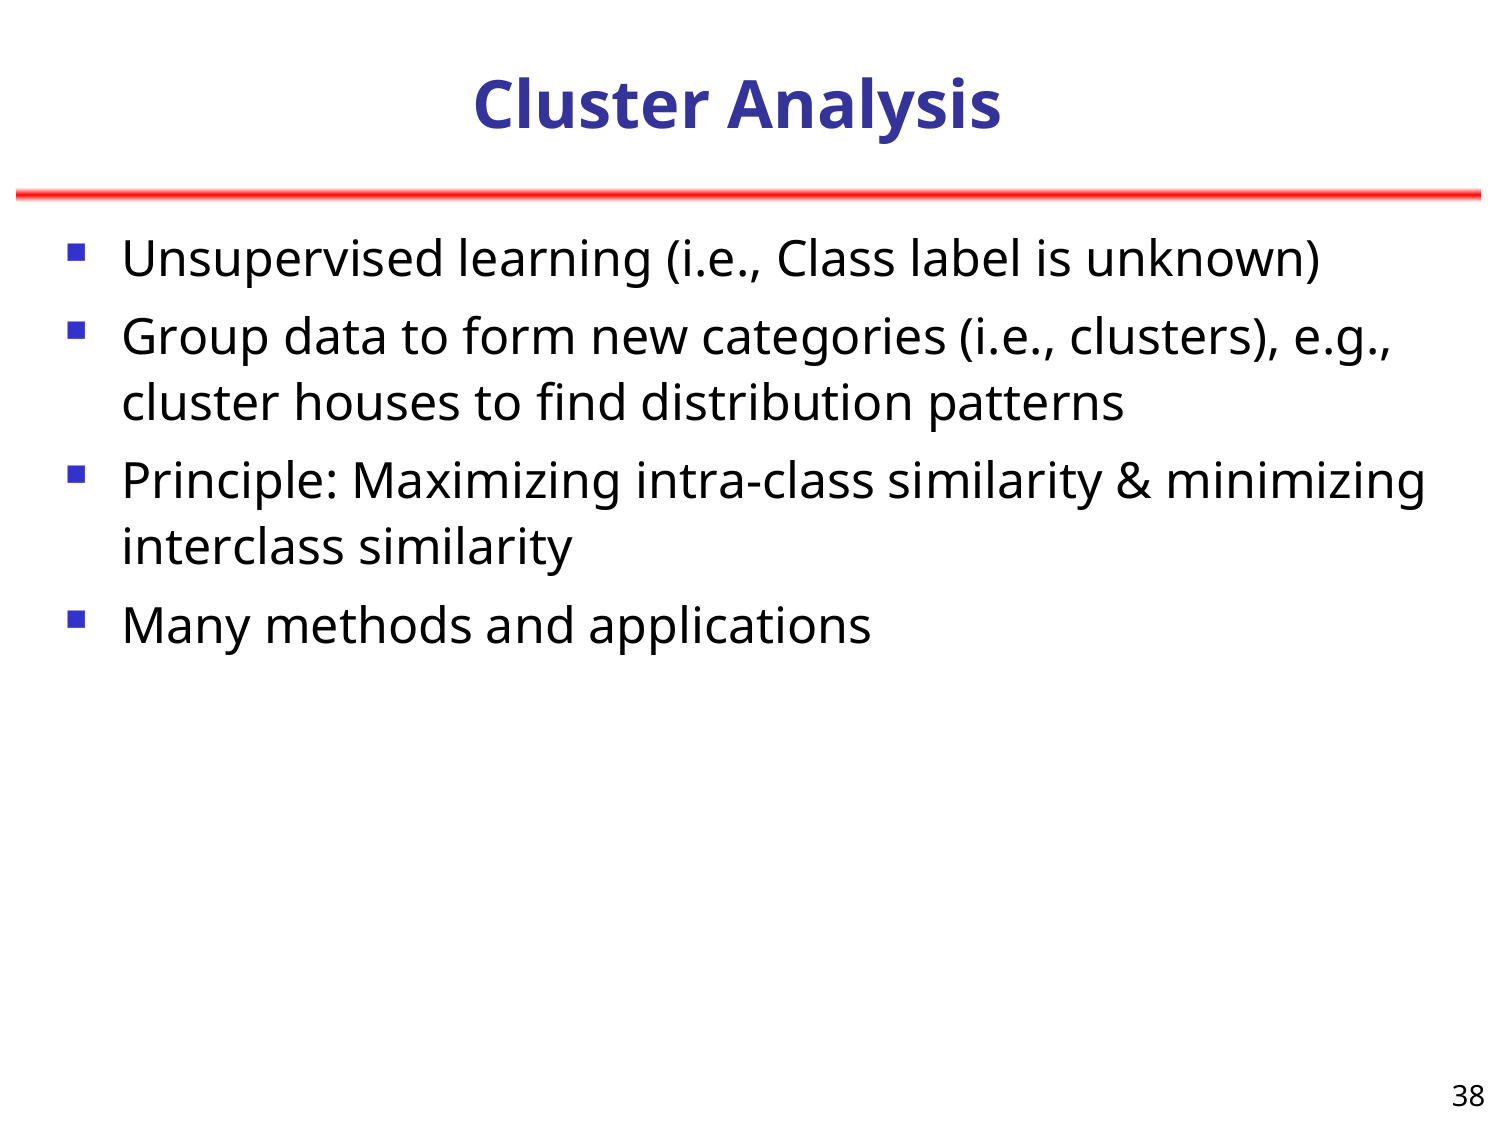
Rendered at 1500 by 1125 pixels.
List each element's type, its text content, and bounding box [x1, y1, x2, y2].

title Cluster Analysis [0, 50, 1475, 155]
text_box <number> [1187, 1050, 1500, 1125]
list Unsupervised learning (i.e., Class label is unknown) Group data to form new categories (i.e., clusters), e.g., cluster houses to find distribution patterns Principle: Maximizing intra-class similarity & minimizing interclass similarity Many methods and applications [50, 212, 1450, 1075]
